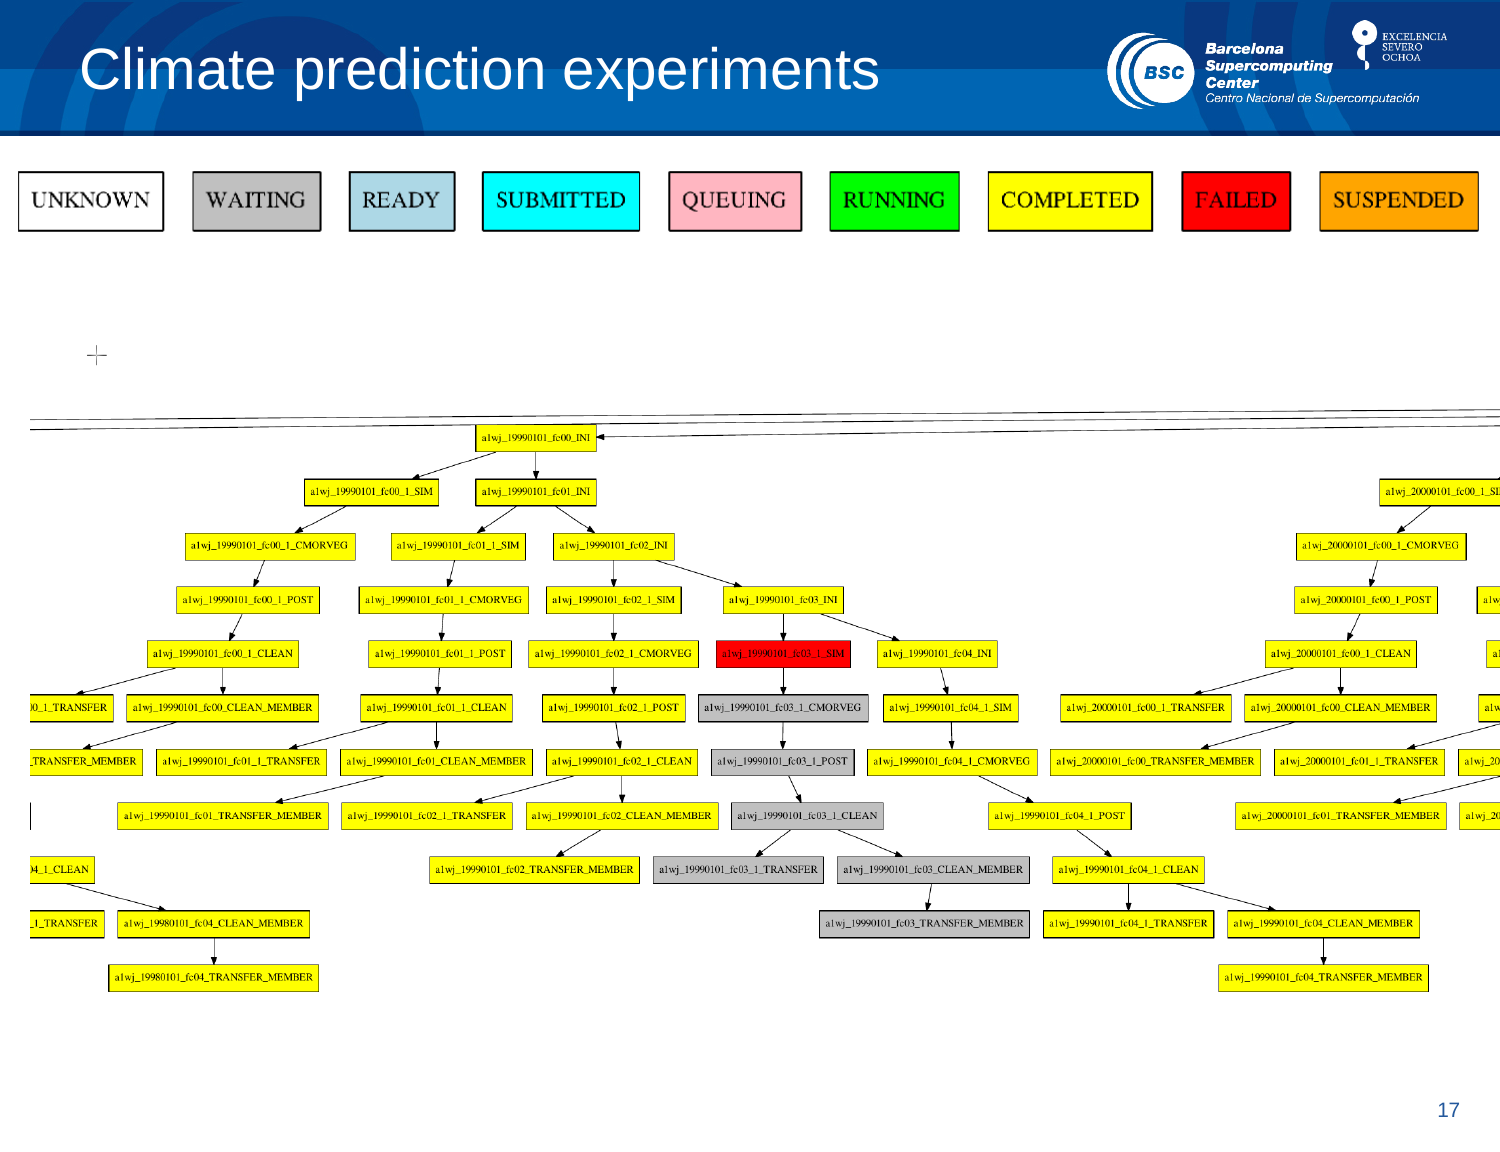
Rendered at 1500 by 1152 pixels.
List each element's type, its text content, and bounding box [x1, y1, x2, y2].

picture [3, 154, 1500, 256]
title Climate prediction experiments [65, 23, 1081, 138]
picture [30, 316, 1500, 1003]
picture [0, 0, 1500, 136]
